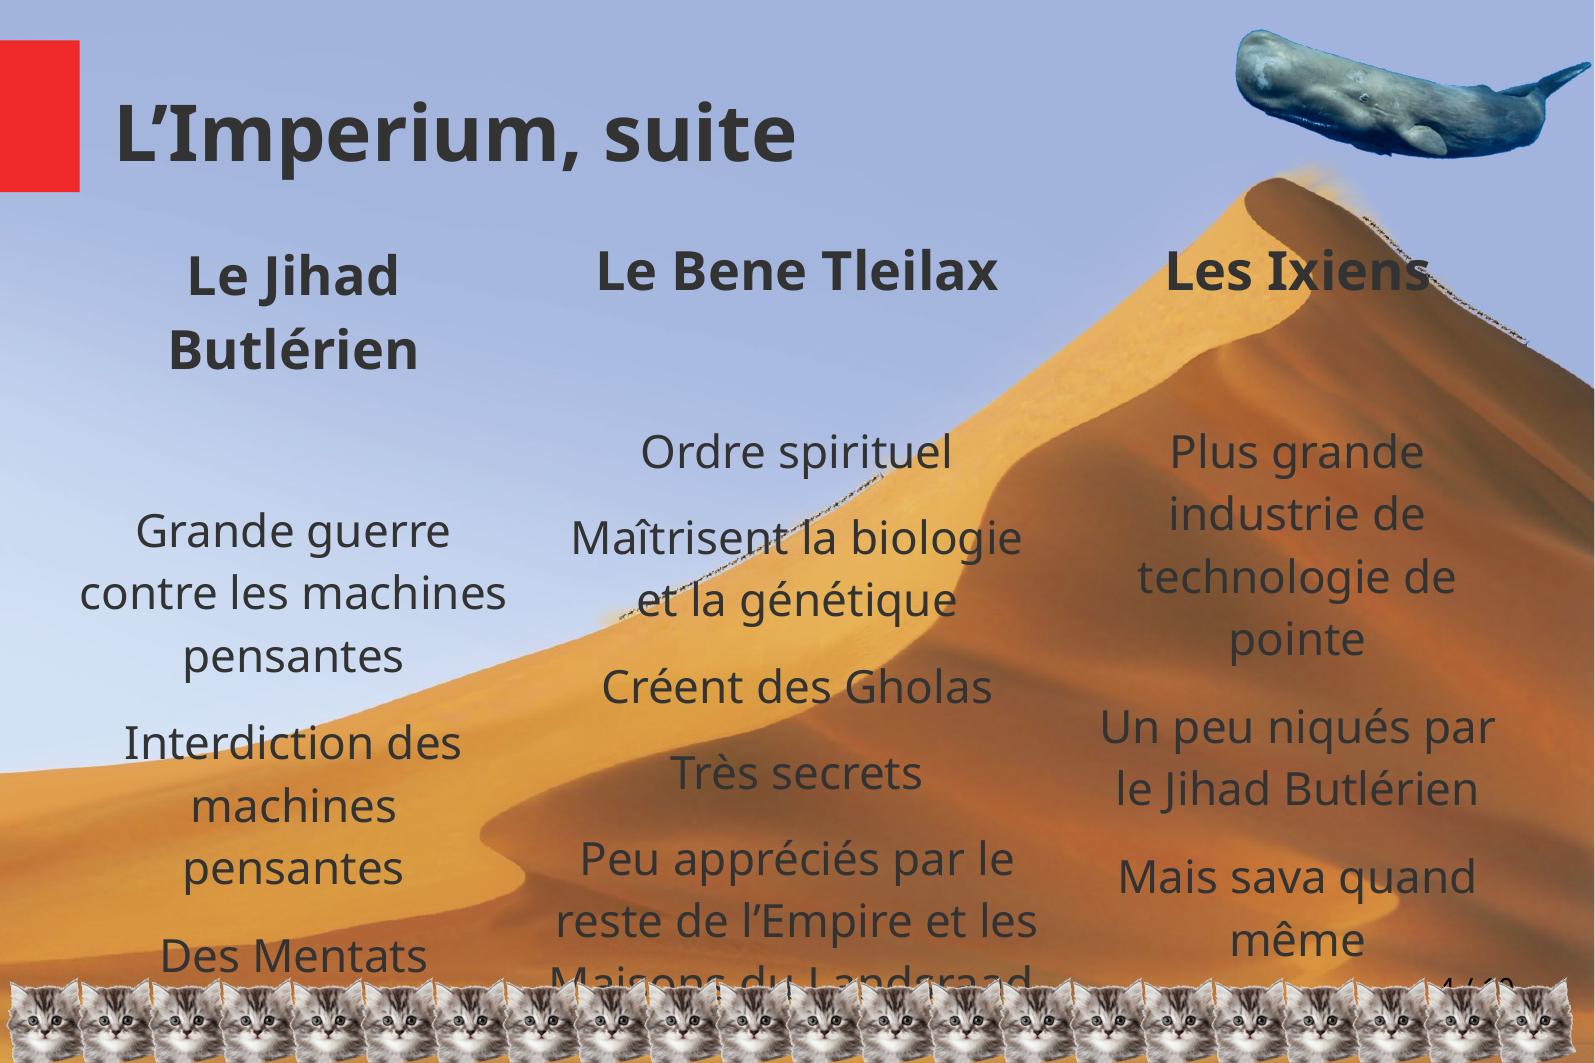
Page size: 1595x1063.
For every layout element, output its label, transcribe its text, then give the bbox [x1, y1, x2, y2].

picture [0, 0, 1595, 1063]
title L’Imperium, suite [113, 26, 1515, 236]
list Le Jihad Butlérien Grande guerre contre les machines pensantes Interdiction des machines pensantes Des Mentats s’occupent des analyses de données [73, 237, 514, 970]
list Le Bene Tleilax Ordre spirituel Maîtrisent la biologie et la génétique Créent des Gholas Très secrets Peu appréciés par le reste de l’Empire et les Maisons du Landsraad [546, 236, 1048, 970]
list Les Ixiens Plus grande industrie de technologie de pointe Un peu niqués par le Jihad Butlérien Mais sava quand même [1077, 232, 1518, 970]
